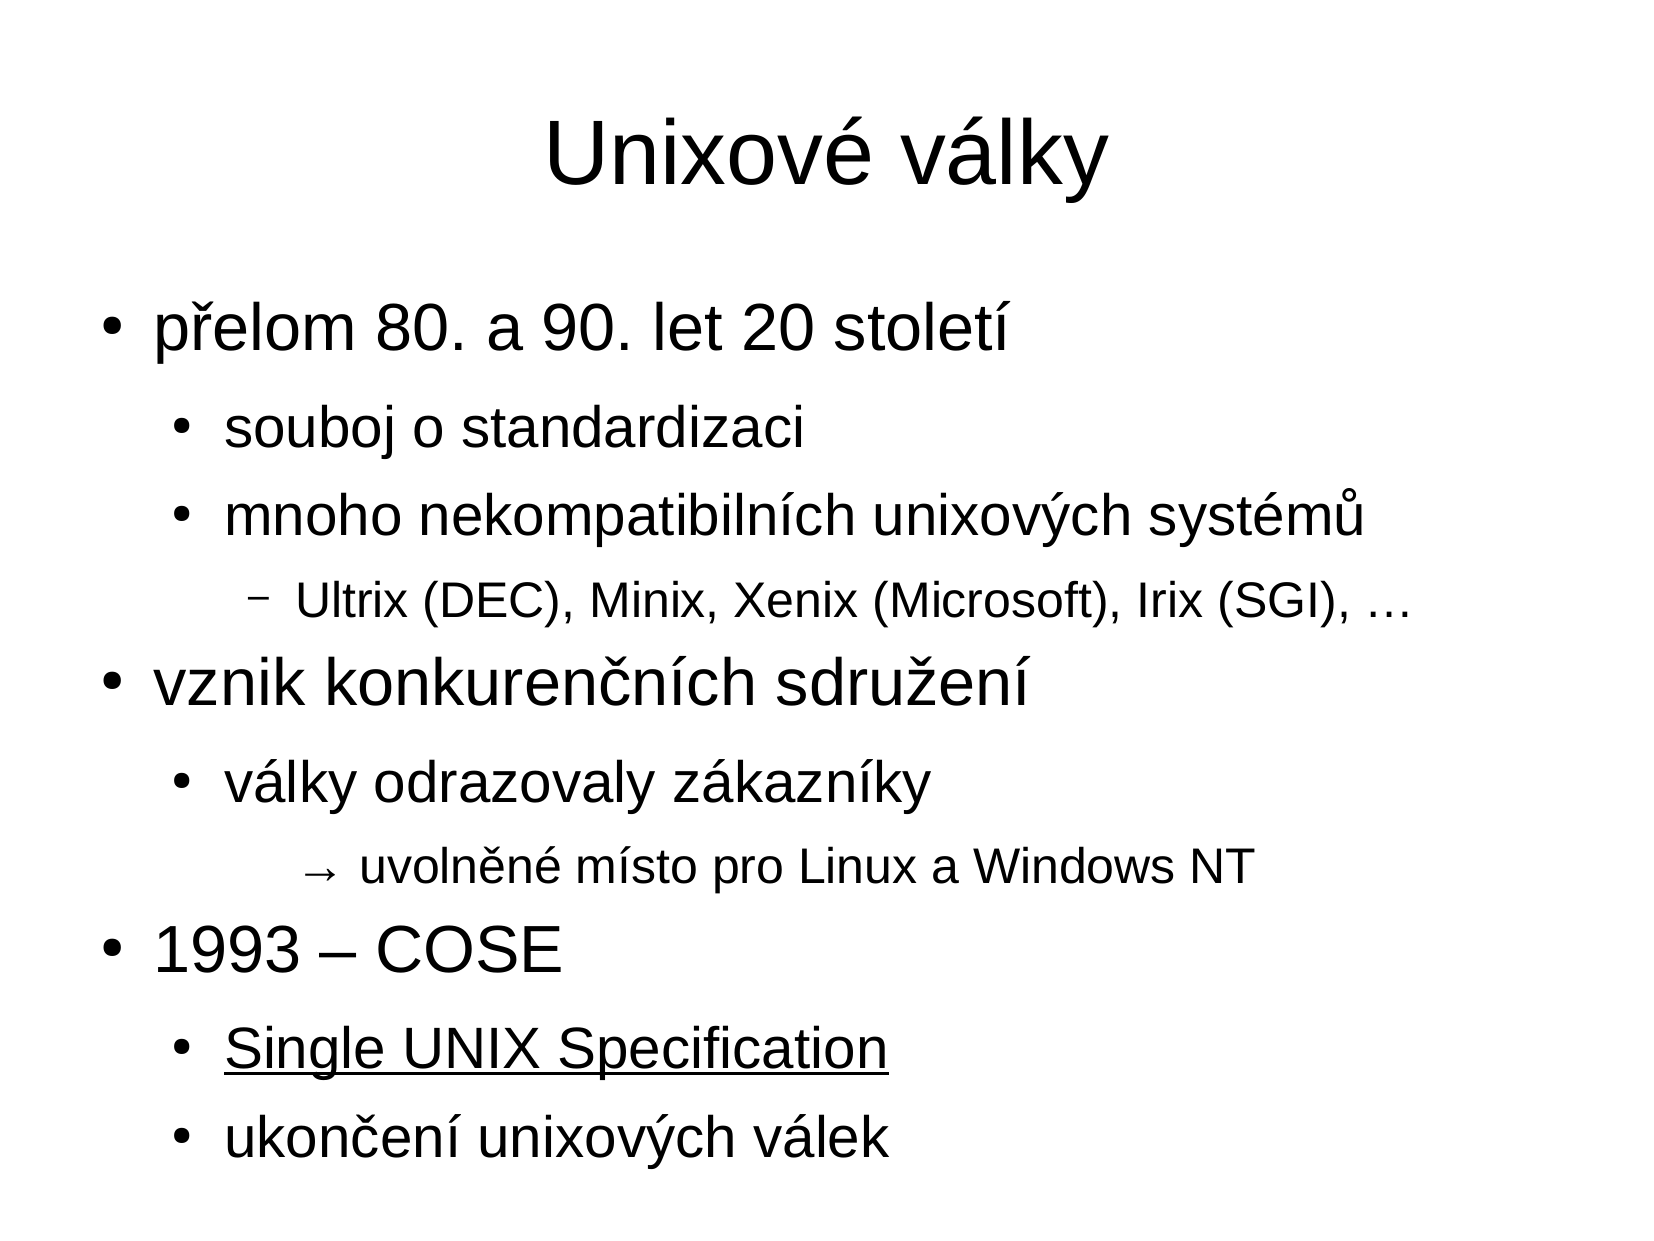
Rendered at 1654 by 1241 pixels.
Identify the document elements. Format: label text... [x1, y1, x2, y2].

title Unixové války [82, 56, 1571, 250]
list přelom 80. a 90. let 20 století souboj o standardizaci mnoho nekompatibilních unixových systémů Ultrix (DEC), Minix, Xenix (Microsoft), Irix (SGI), … vznik konkurenčních sdružení války odrazovaly zákazníky → uvolněné místo pro Linux a Windows NT 1993 – COSE Single UNIX Specification ukončení unixových válek [82, 290, 1571, 1170]
